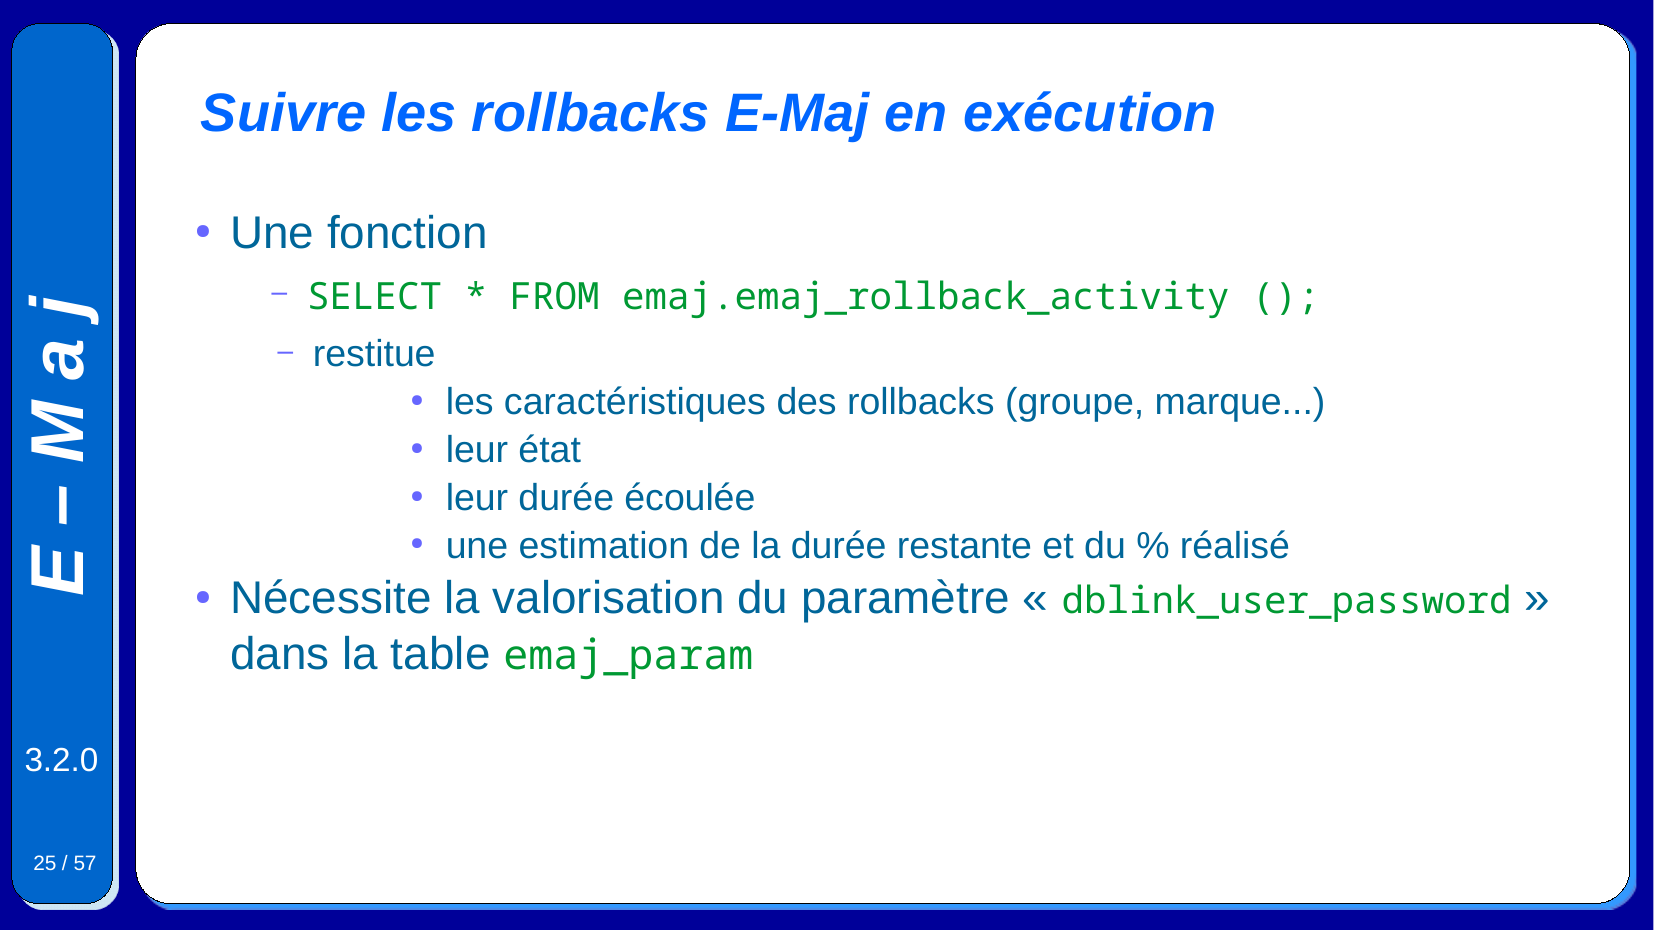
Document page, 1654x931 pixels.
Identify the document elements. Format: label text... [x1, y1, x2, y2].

list Une fonction SELECT * FROM emaj.emaj_rollback_activity (); restitue les caractéristiques des rollbacks (groupe, marque...) leur état leur durée écoulée une estimation de la durée restante et du % réalisé Nécessite la valorisation du paramètre « dblink_user_password » dans la table emaj_param [177, 206, 1587, 827]
title Suivre les rollbacks E-Maj en exécution [200, 34, 1575, 191]
